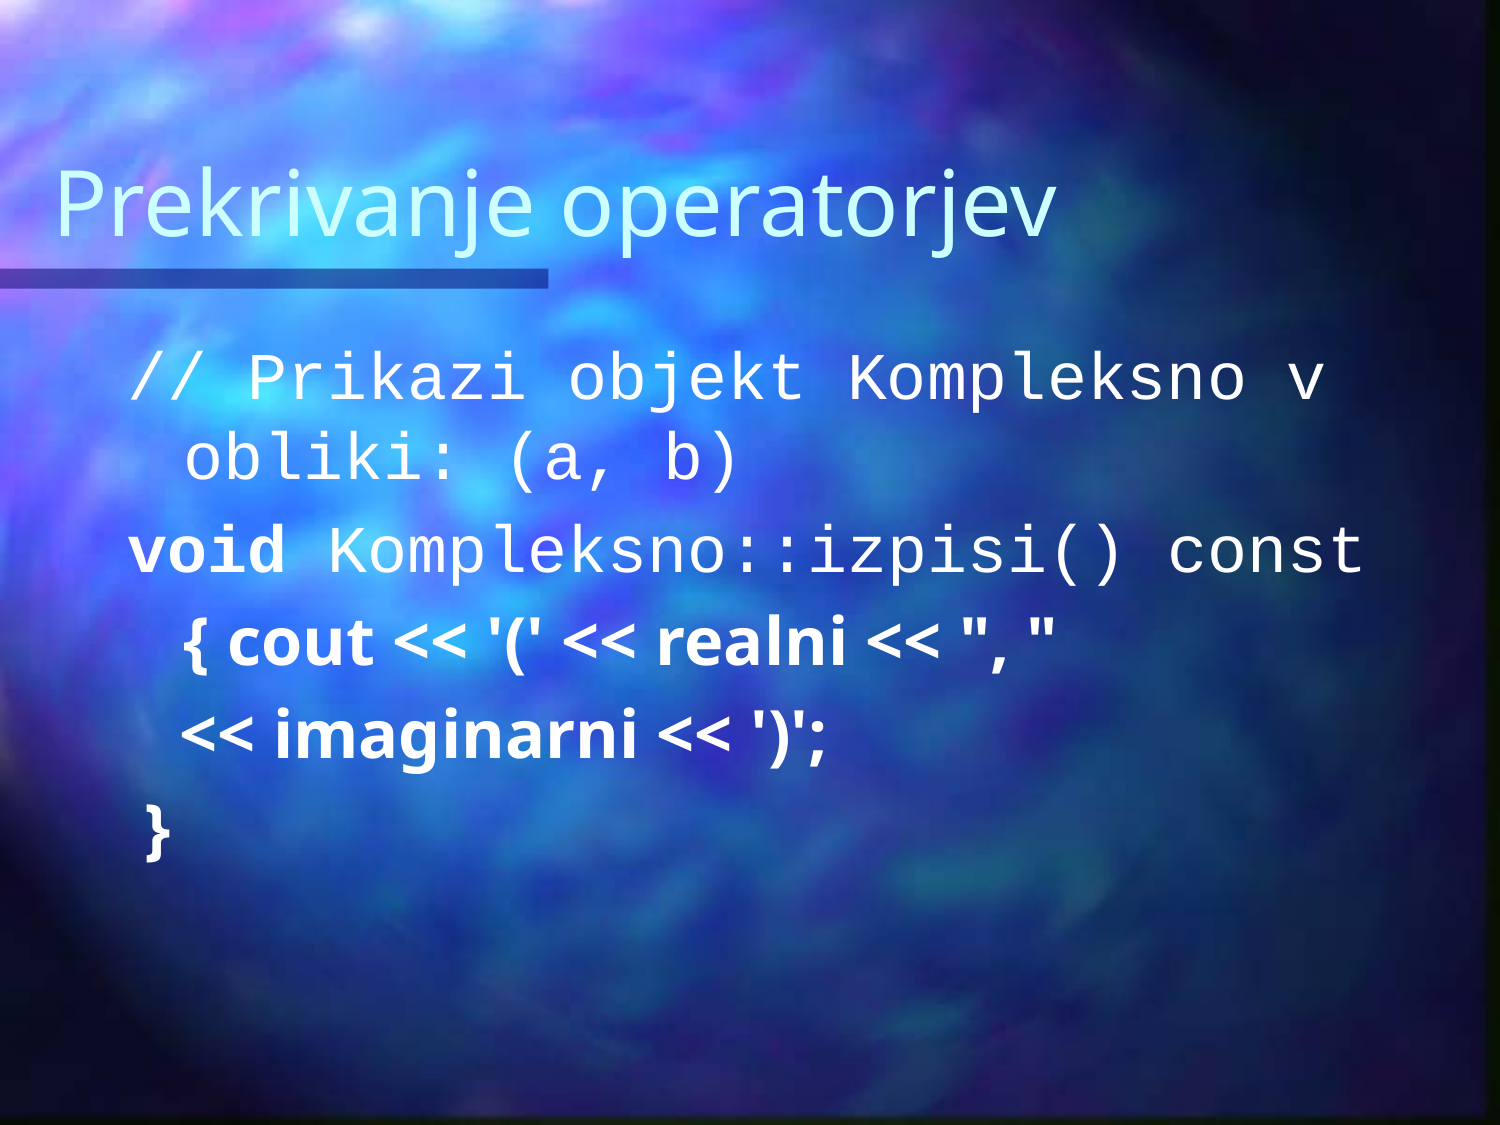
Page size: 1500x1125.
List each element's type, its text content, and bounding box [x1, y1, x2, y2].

list // Prikazi objekt Kompleksno v obliki: (a, b) void Kompleksno::izpisi() const { cout << '(' << realni << ", " << imaginarni << ')'; } [112, 324, 1388, 1000]
picture [0, 0, 1500, 1125]
title Prekrivanje operatorjev [37, 75, 1313, 263]
